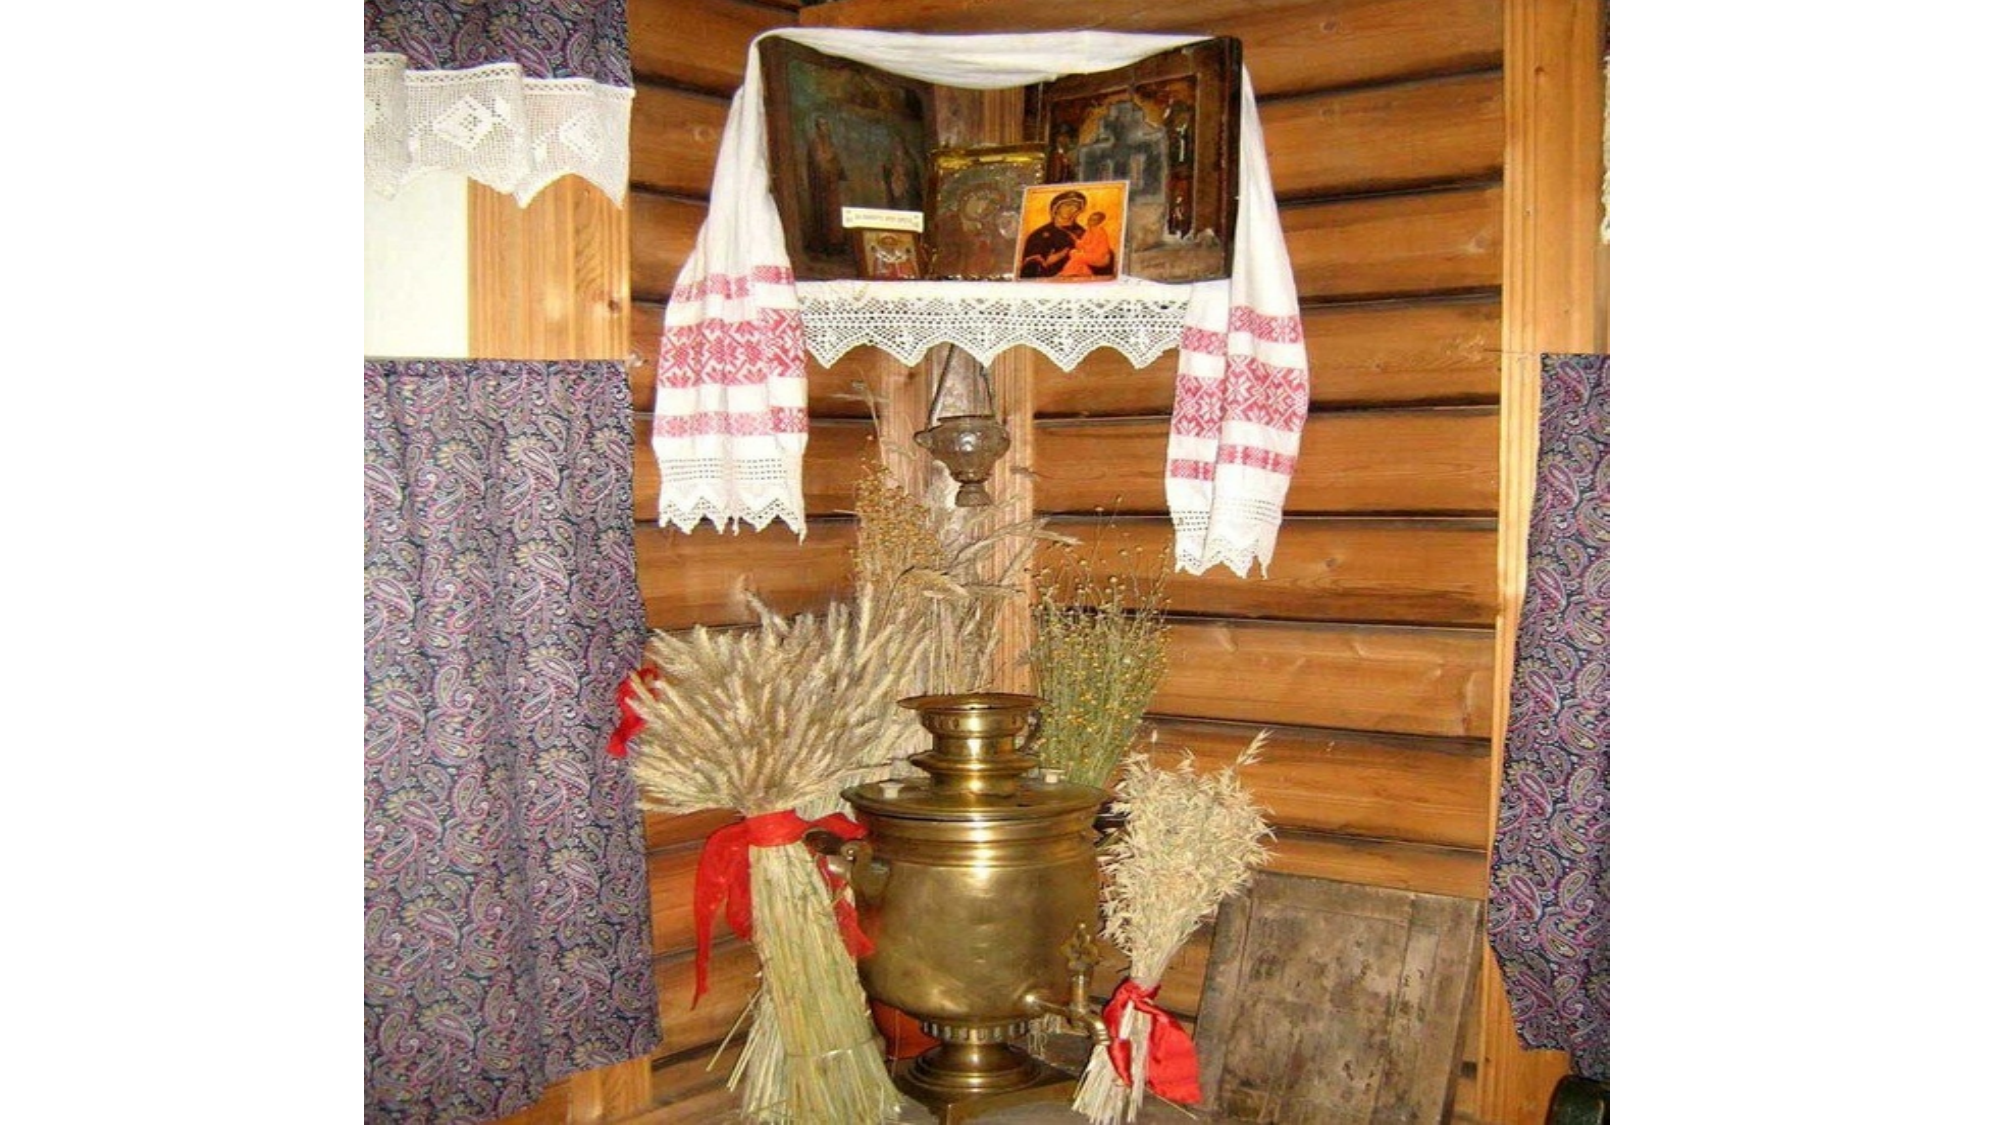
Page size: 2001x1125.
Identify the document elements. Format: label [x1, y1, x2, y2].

picture [364, 0, 1610, 1125]
